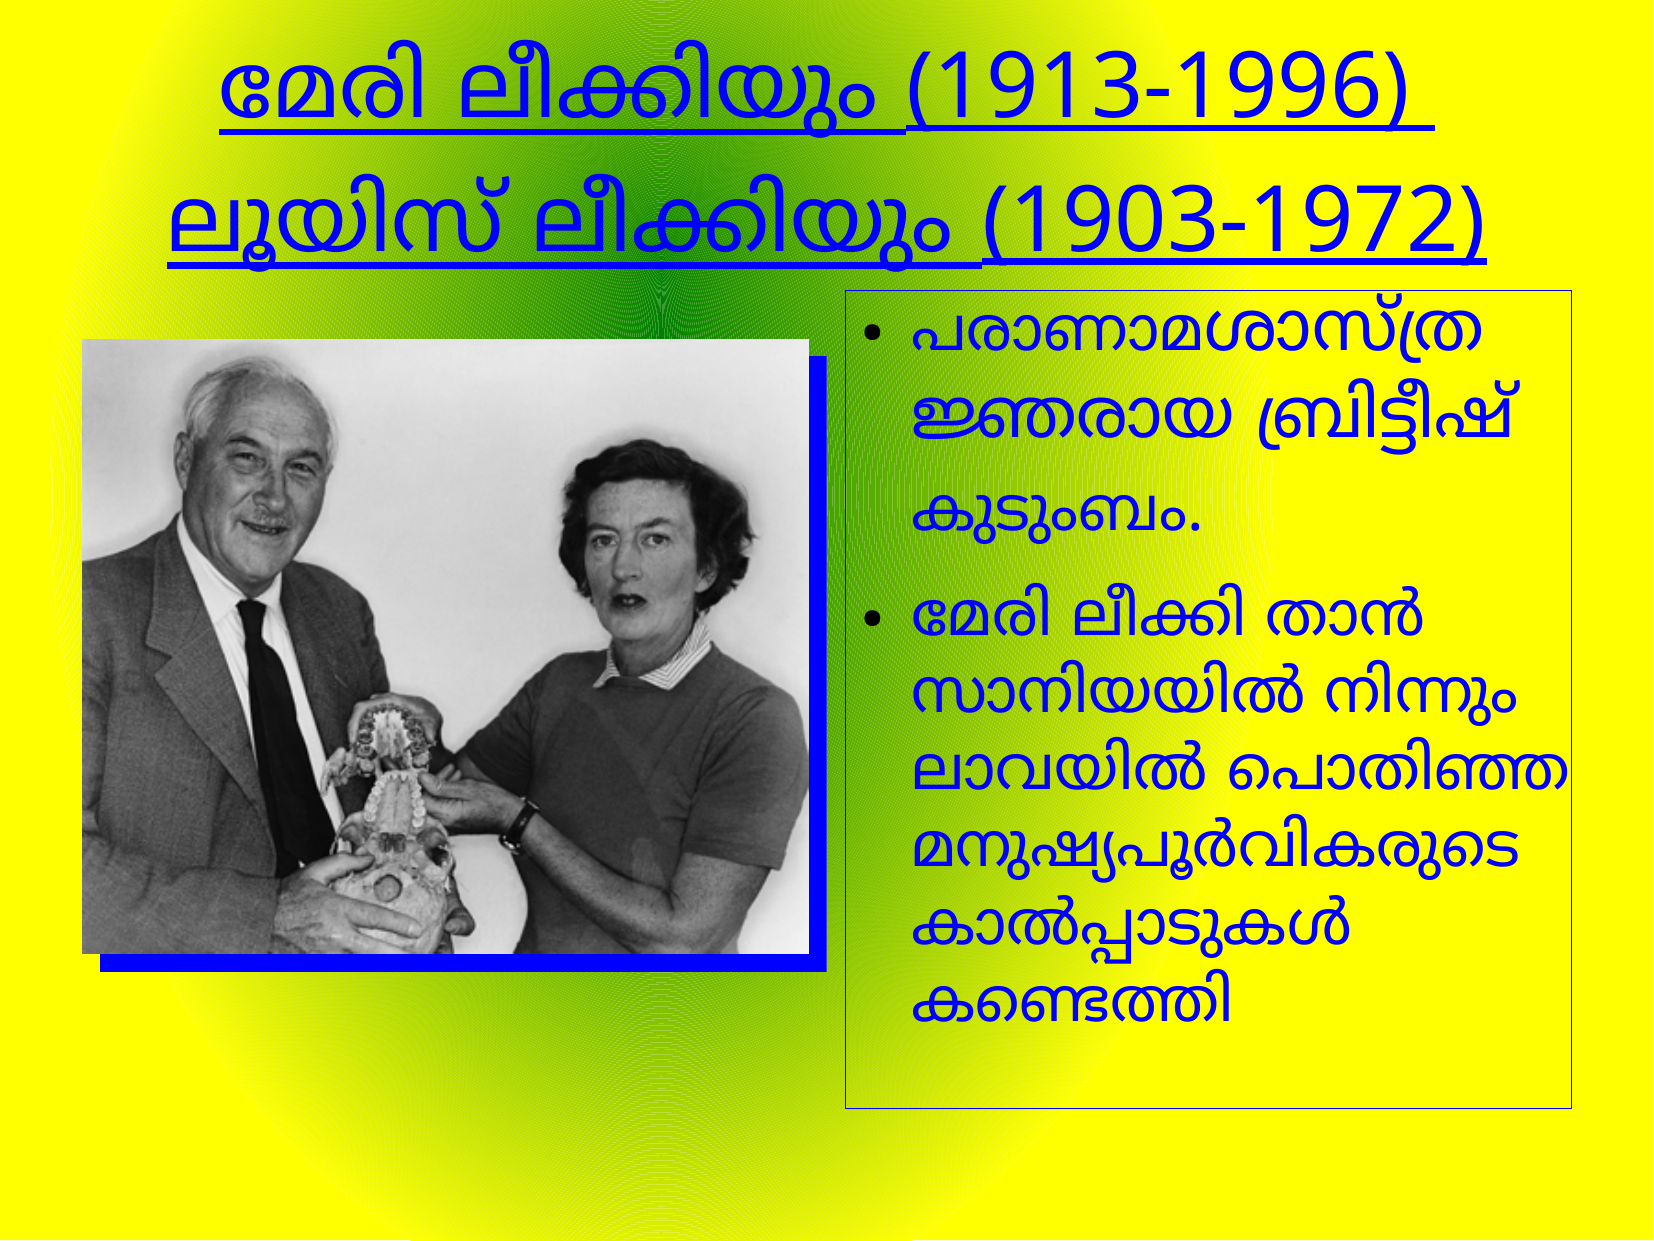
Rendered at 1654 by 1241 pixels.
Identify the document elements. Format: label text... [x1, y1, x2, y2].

title മേരി ലീക്കിയും (1913-1996) ലൂയിസ് ലീക്കിയും (1903-1972) [82, 42, 1571, 264]
list പരാണാമശാസ്ത്രജ്ഞരായ ബ്രിട്ടീഷ് കുടുംബം. മേരി ലീക്കി താന്‍സാനിയയില്‍ നിന്നും ലാവയില്‍ പൊതിഞ്ഞ മനുഷ്യപൂര്‍വികരുടെ കാല്‍പ്പാടുകള്‍ കണ്ടെത്തി [845, 290, 1572, 1109]
picture [82, 339, 809, 954]
